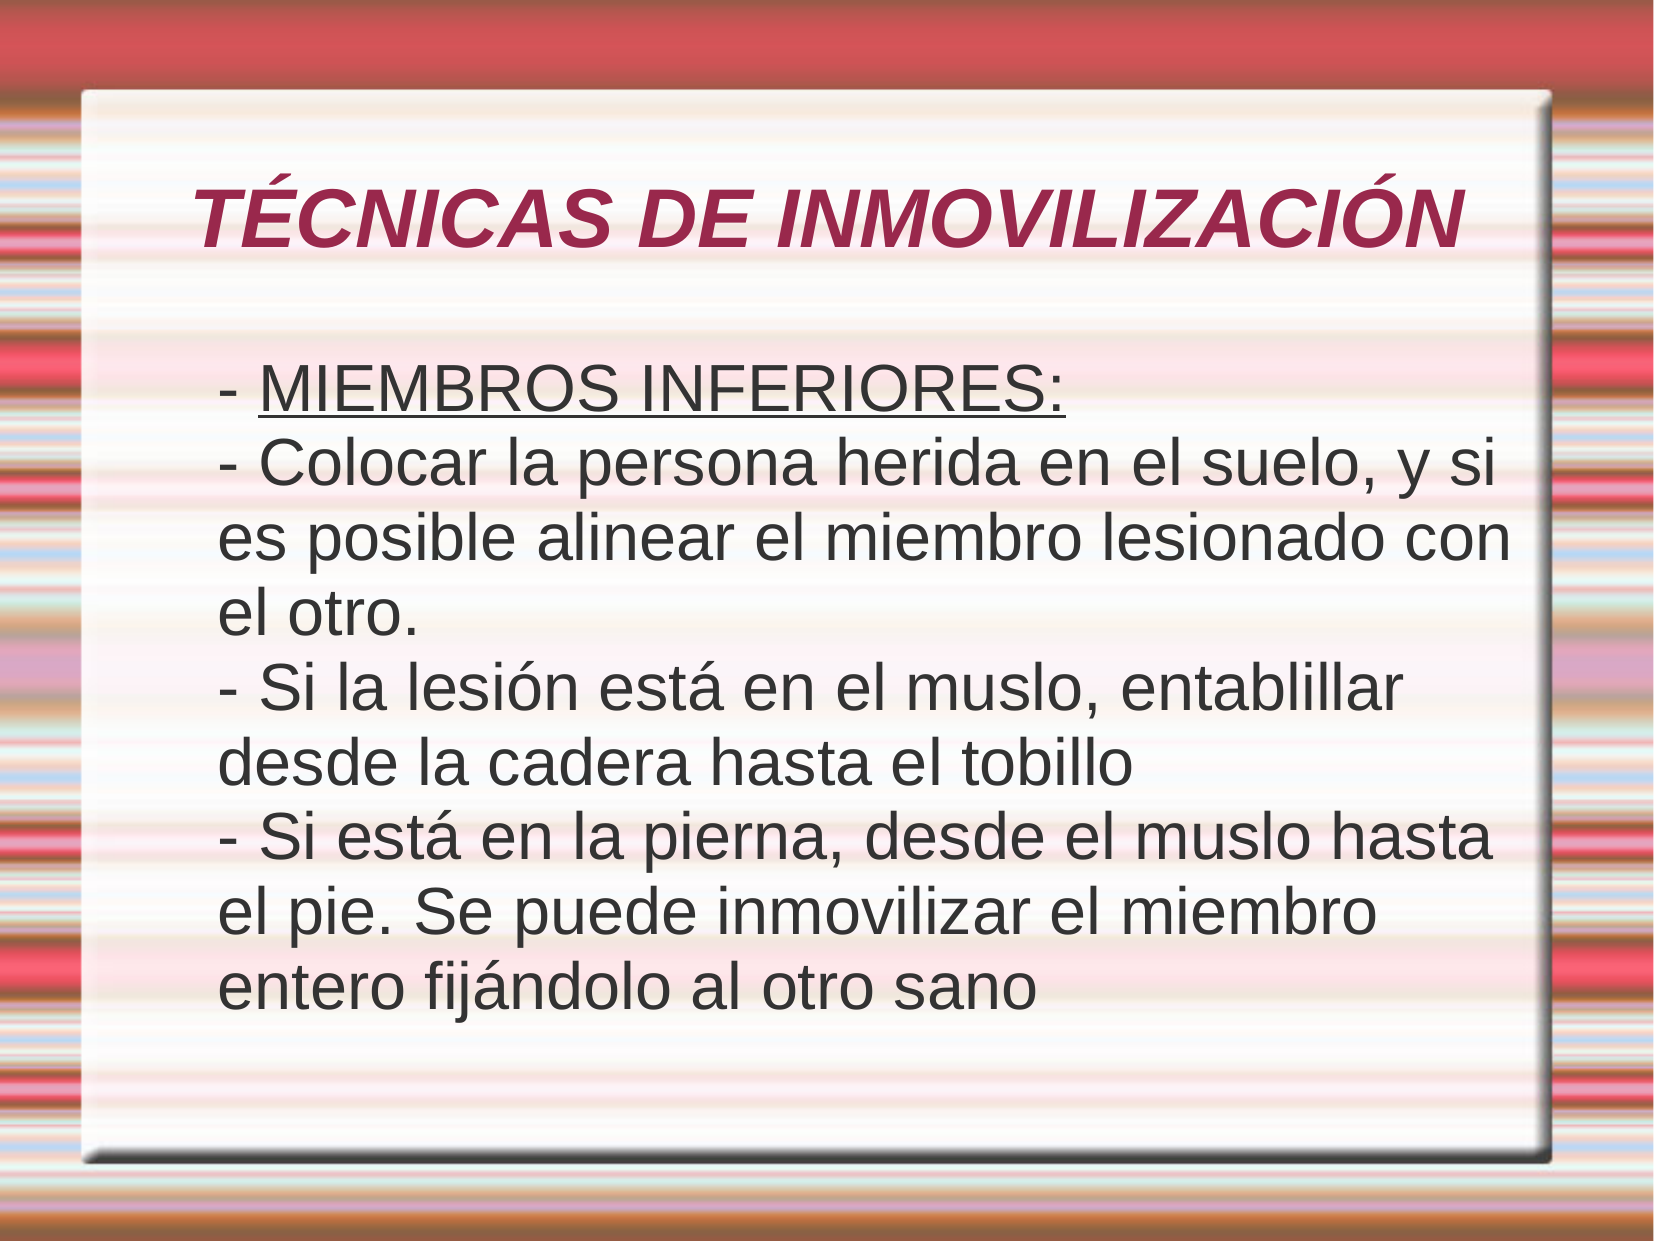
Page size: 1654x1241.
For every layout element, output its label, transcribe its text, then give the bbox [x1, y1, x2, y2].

picture [0, 0, 1654, 1241]
title TÉCNICAS DE INMOVILIZACIÓN [121, 114, 1534, 322]
list - MIEMBROS INFERIORES: - Colocar la persona herida en el suelo, y si es posible alinear el miembro lesionado con el otro. - Si la lesión está en el muslo, entablillar desde la cadera hasta el tobillo - Si está en la pierna, desde el muslo hasta el pie. Se puede inmovilizar el miembro entero fijándolo al otro sano [134, 350, 1516, 1132]
